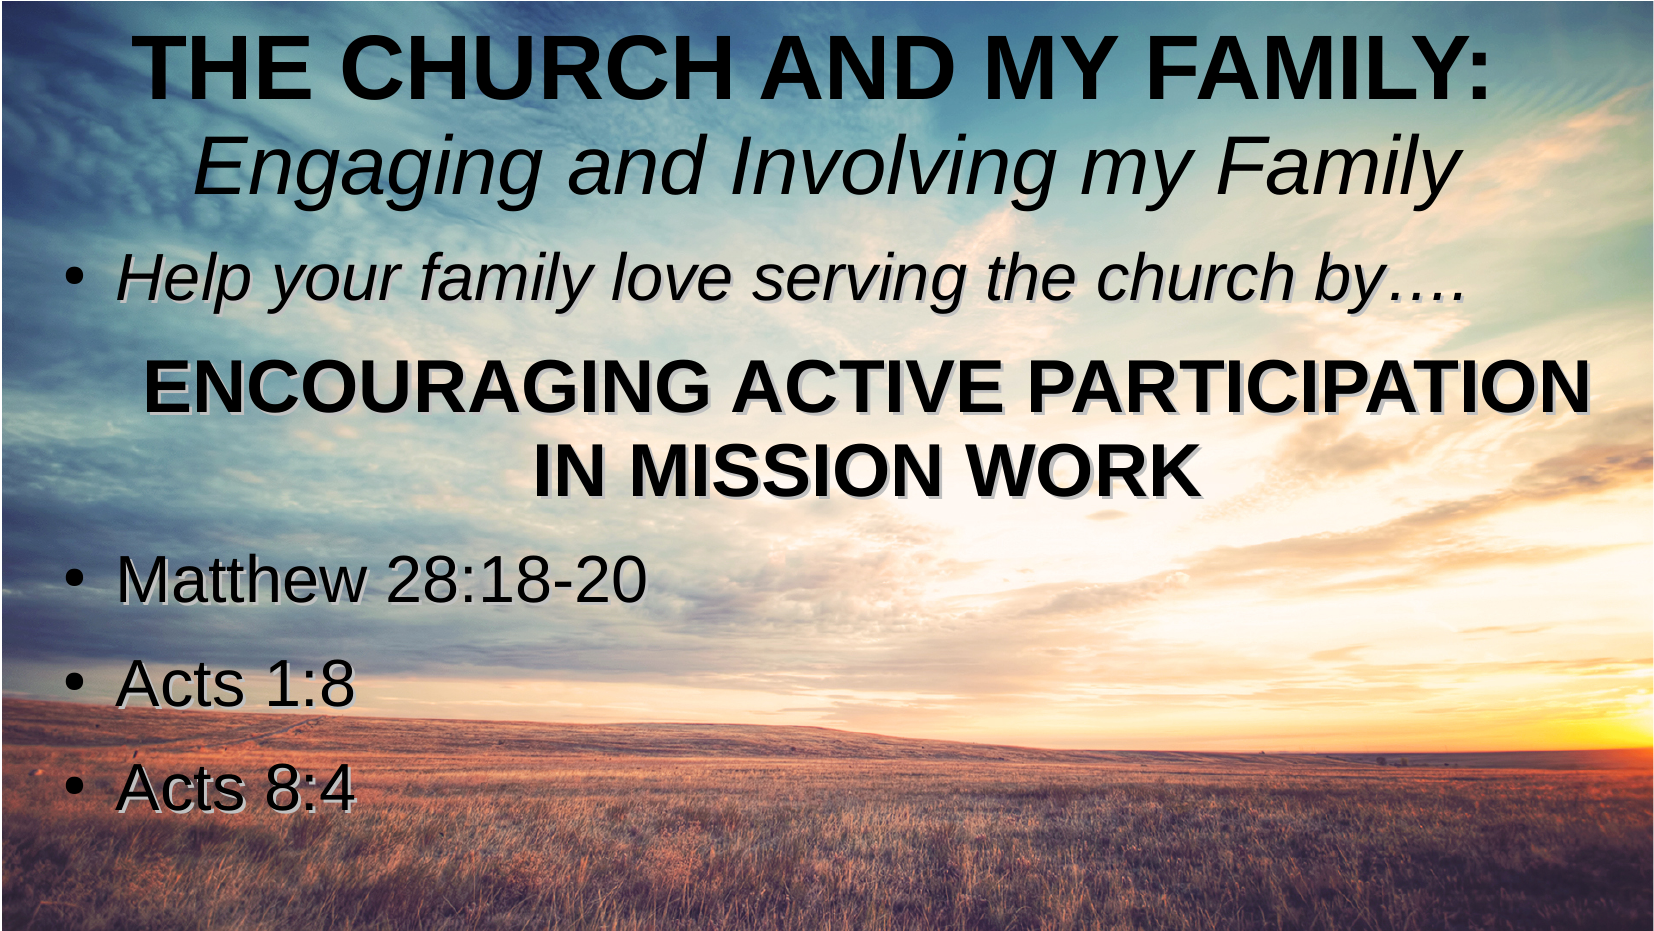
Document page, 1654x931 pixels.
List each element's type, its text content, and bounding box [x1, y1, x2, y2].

title THE CHURCH AND MY FAMILY: Engaging and Involving my Family [82, 16, 1571, 213]
list Help your family love serving the church by…. ENCOURAGING ACTIVE PARTICIPATION IN MISSION WORK Matthew 28:18-20 Acts 1:8 Acts 8:4 [45, 240, 1621, 901]
picture [2, 1, 1654, 931]
